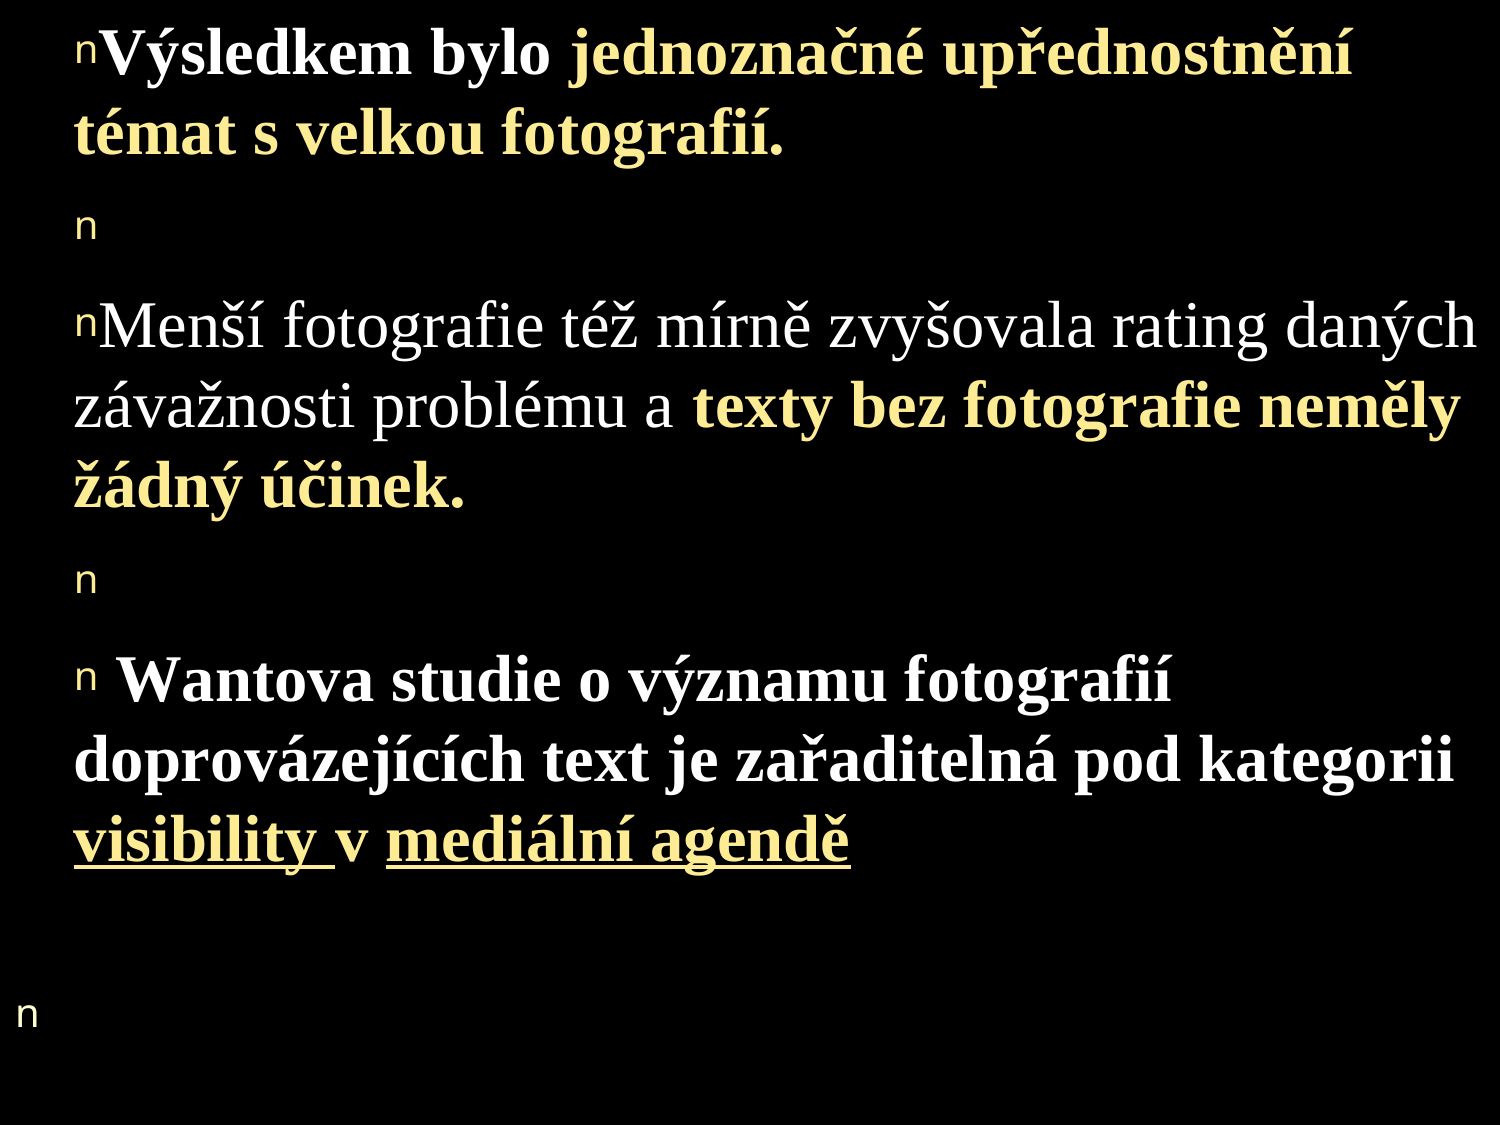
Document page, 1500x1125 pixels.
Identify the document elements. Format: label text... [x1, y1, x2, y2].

list Výsledkem bylo jednoznačné upřednostnění témat s velkou fotografií. Menší fotografie též mírně zvyšovala rating daných závažnosti problému a texty bez fotografie neměly žádný účinek. Wantova studie o významu fotografií doprovázejících text je zařaditelná pod kategorii visibility v mediální agendě [0, 0, 1500, 1125]
